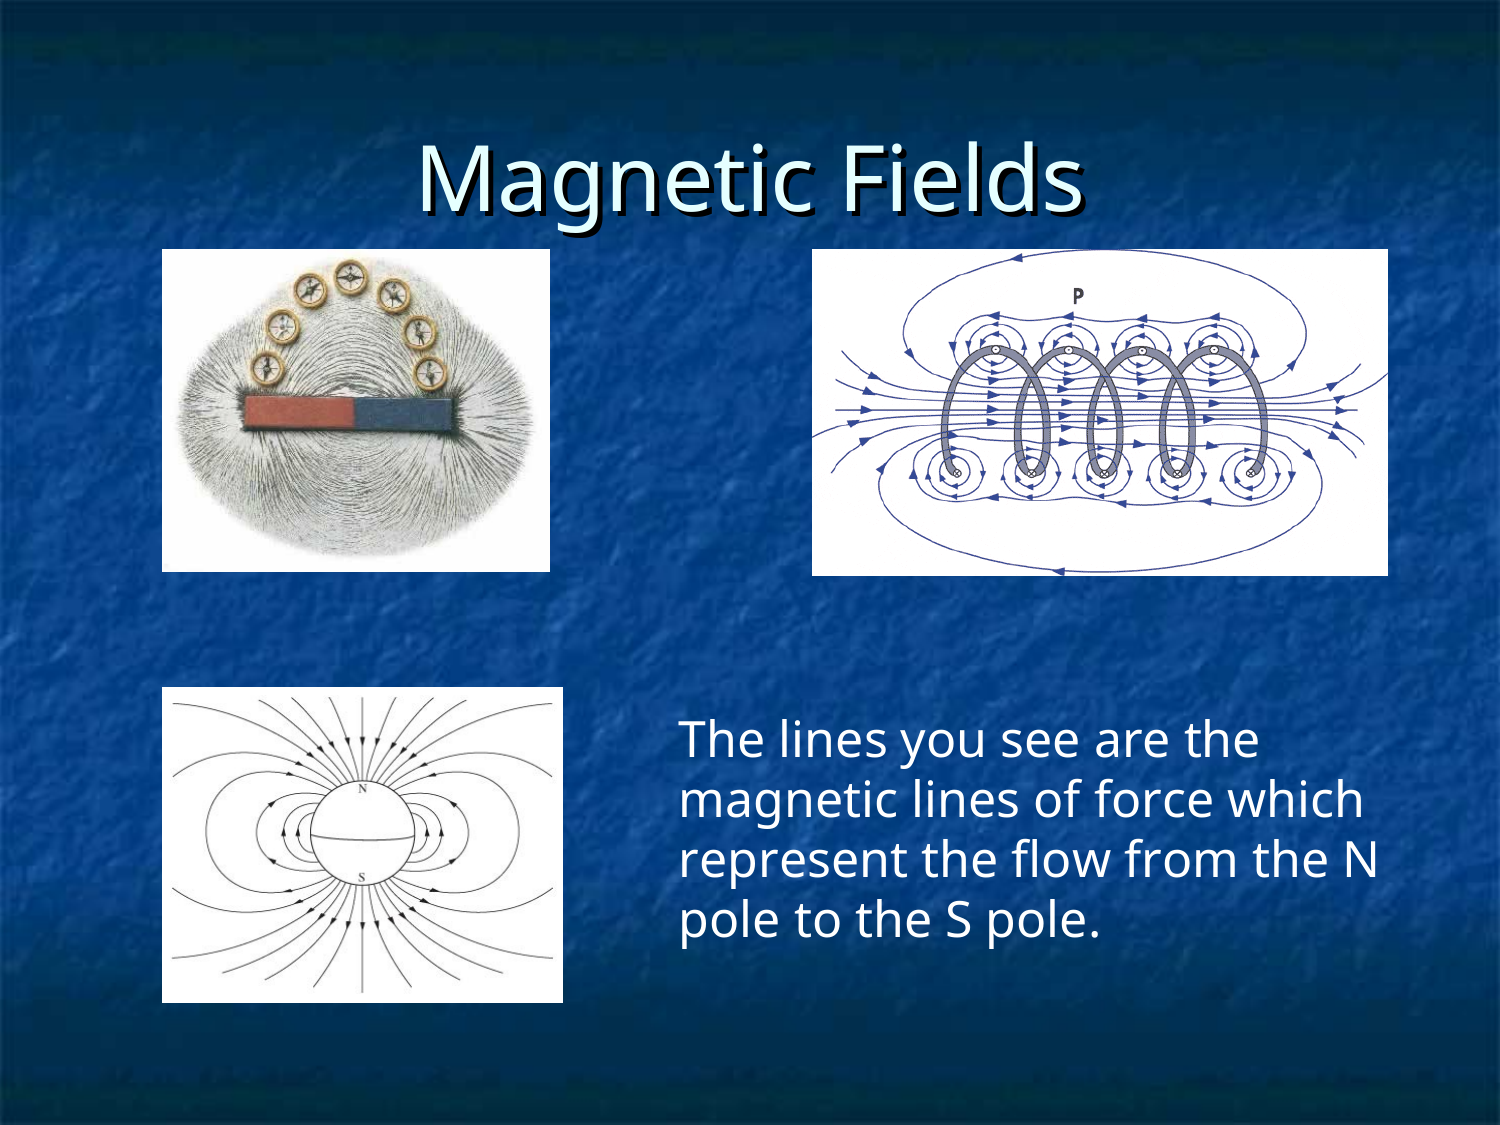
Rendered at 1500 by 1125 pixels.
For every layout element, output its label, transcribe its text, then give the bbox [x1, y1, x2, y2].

text_box The lines you see are the magnetic lines of force which represent the flow from the N pole to the S pole. [664, 699, 1426, 956]
picture [0, 0, 1500, 1125]
title Magnetic Fields [75, 62, 1426, 288]
